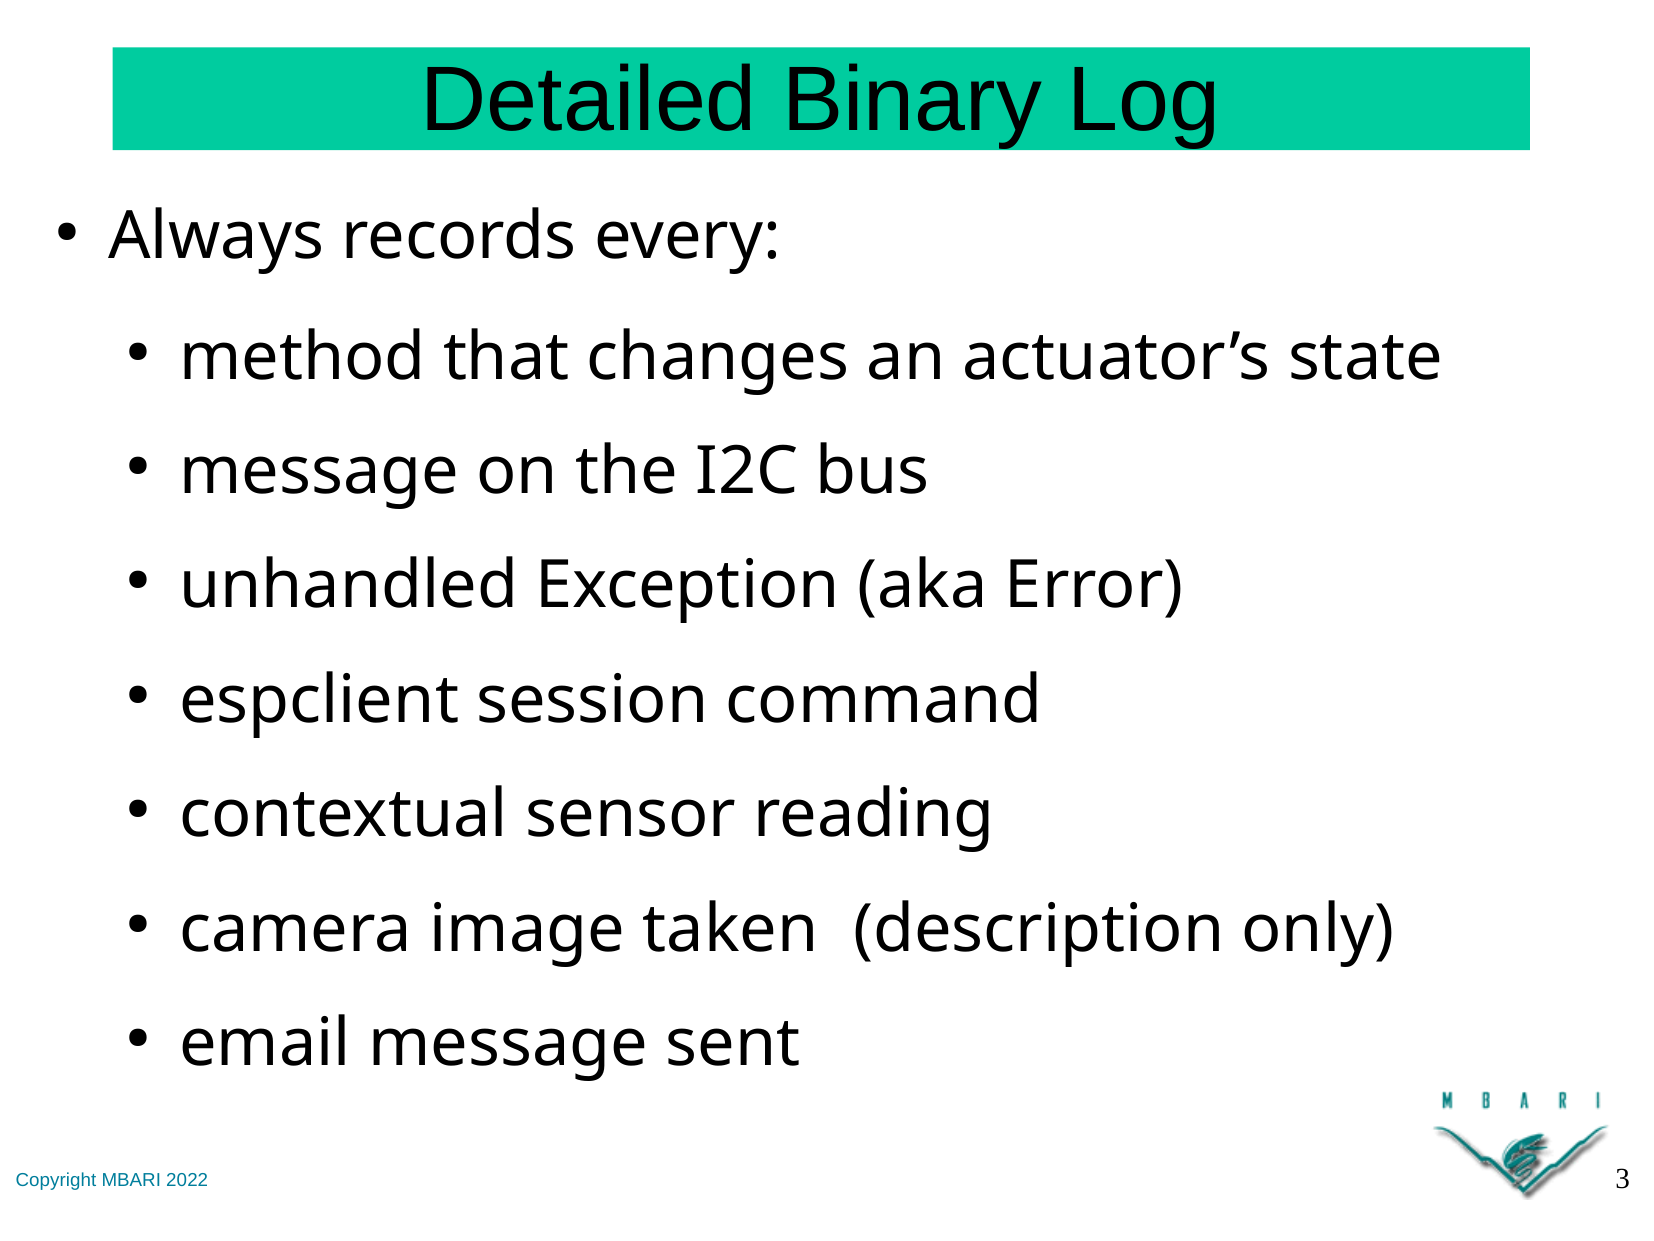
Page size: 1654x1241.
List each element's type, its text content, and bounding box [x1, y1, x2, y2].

title Detailed Binary Log [112, 47, 1530, 151]
picture [1426, 1126, 1613, 1200]
list Always records every: method that changes an actuator’s state message on the I2C bus unhandled Exception (aka Error) espclient session command contextual sensor reading camera image taken (description only) email message sent [37, 187, 1613, 1126]
